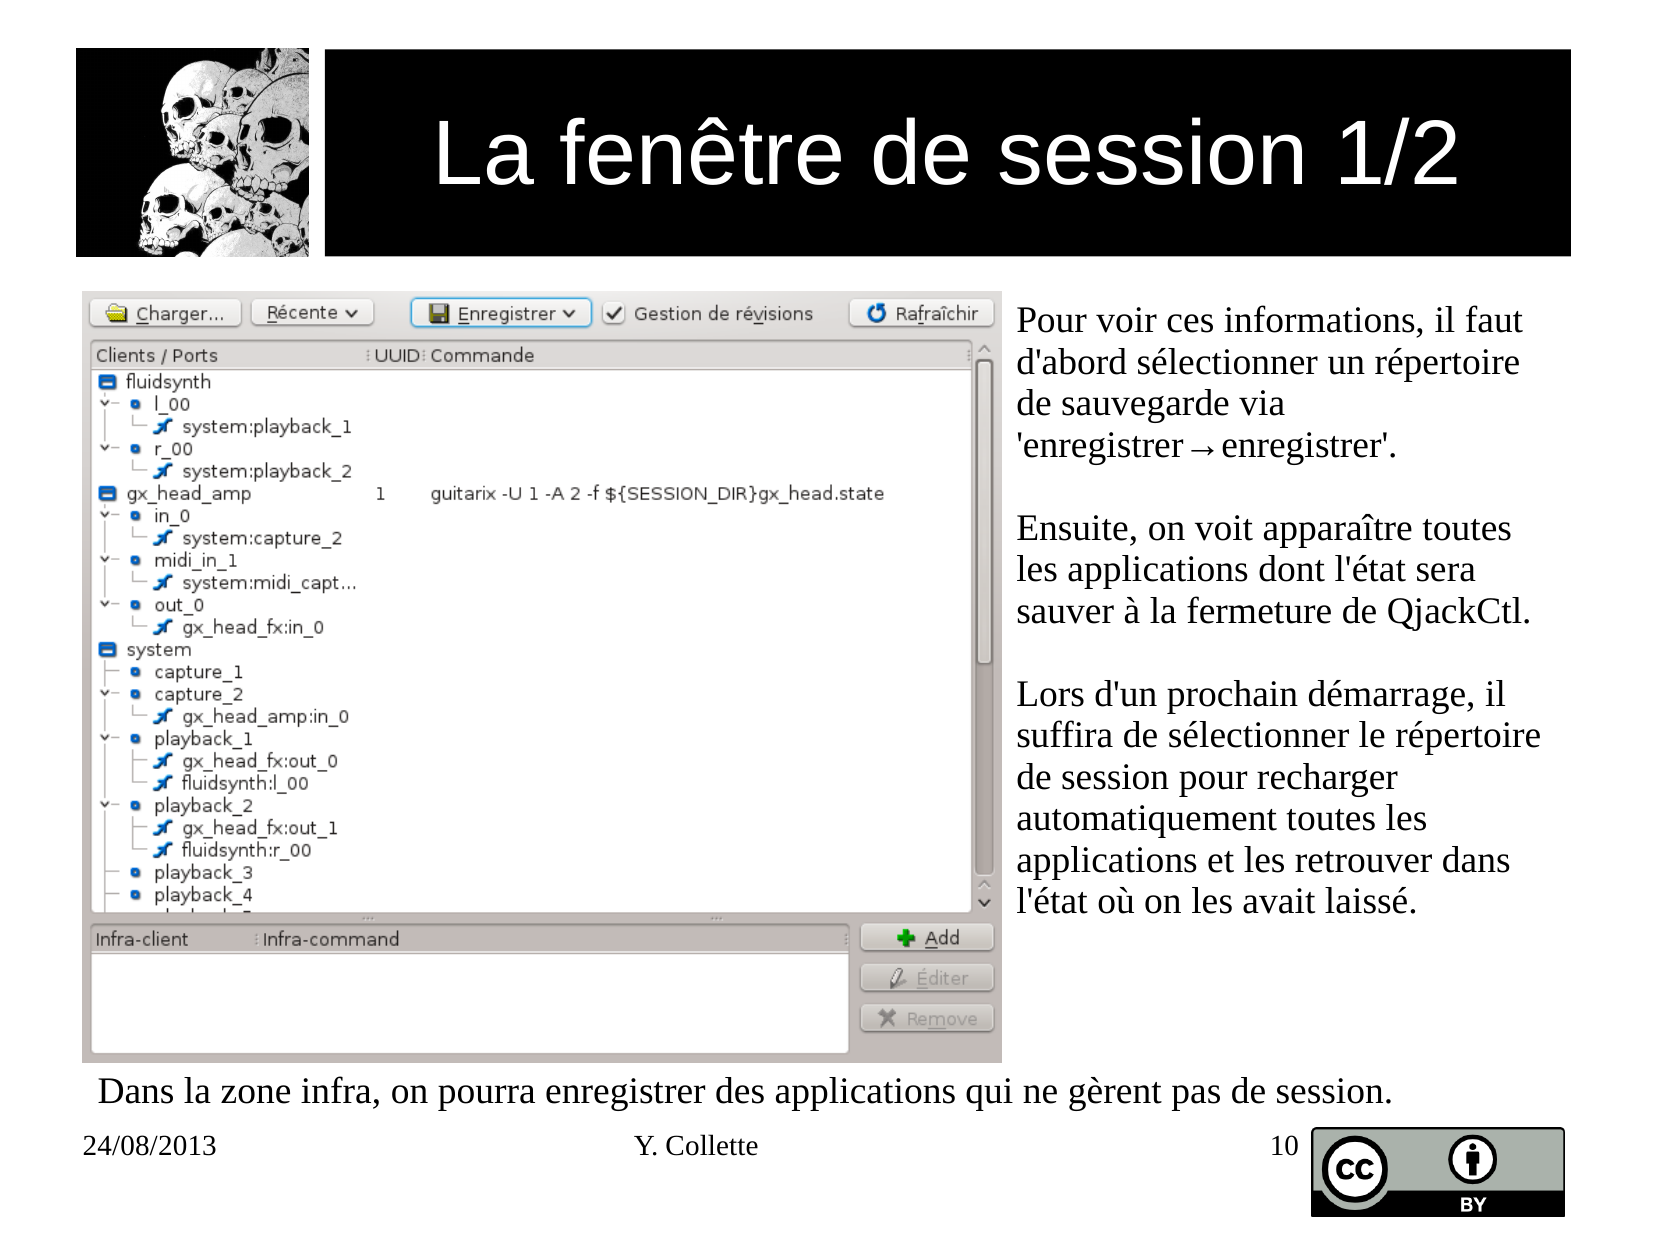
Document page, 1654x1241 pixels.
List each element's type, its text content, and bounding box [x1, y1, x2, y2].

text_box Pour voir ces informations, il faut d'abord sélectionner un répertoire de sauvegarde via 'enregistrer→enregistrer'. Ensuite, on voit apparaître toutes les applications dont l'état sera sauver à la fermeture de QjackCtl. Lors d'un prochain démarrage, il suffira de sélectionner le répertoire de session pour recharger automatiquement toutes les applications et les retrouver dans l'état où on les avait laissé. [1001, 291, 1571, 930]
title La fenêtre de session 1/2 [324, 49, 1571, 257]
picture [82, 291, 1002, 1062]
picture [1311, 1127, 1565, 1217]
picture [76, 48, 309, 257]
text_box Dans la zone infra, on pourra enregistrer des applications qui ne gèrent pas de session. [82, 1062, 1571, 1120]
